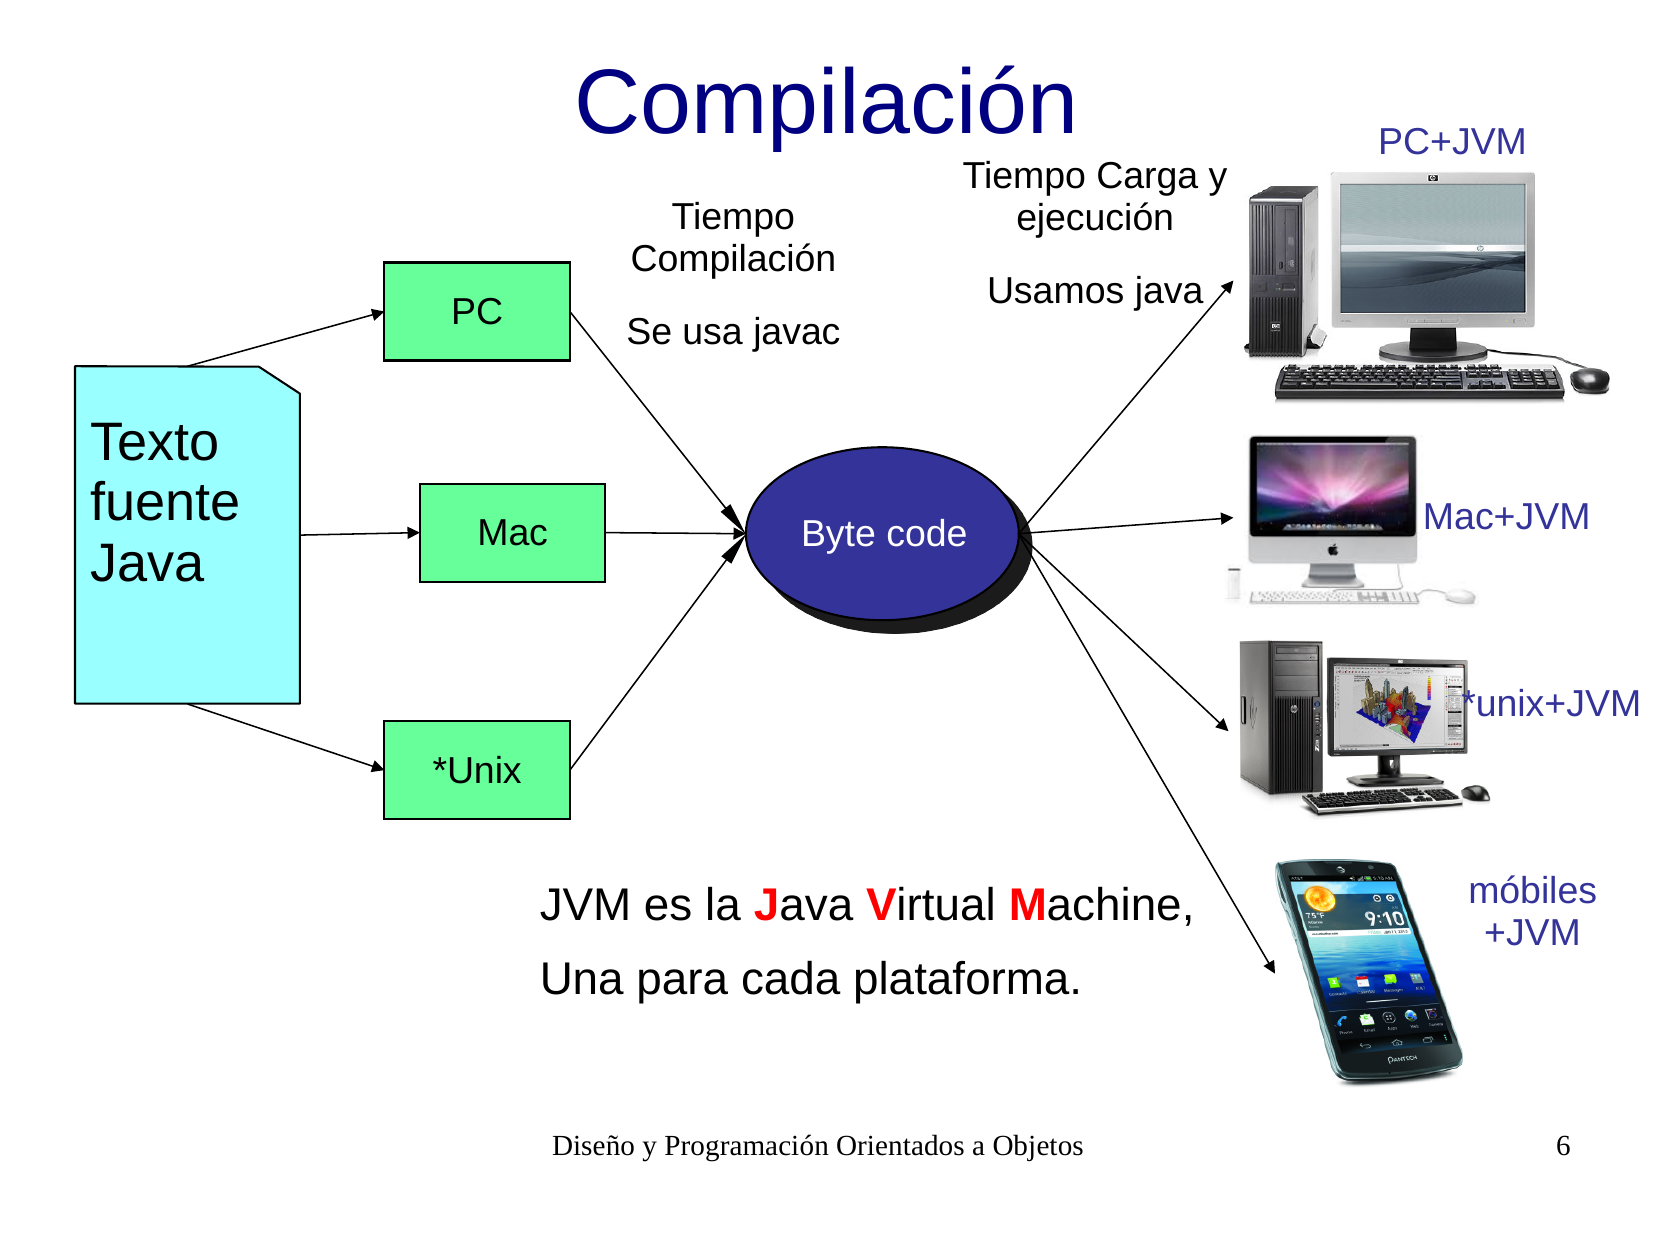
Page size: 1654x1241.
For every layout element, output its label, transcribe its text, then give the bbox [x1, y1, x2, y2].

text_box Mac [419, 483, 606, 582]
text_box Byte code [745, 447, 1019, 621]
text_box [75, 601, 300, 704]
text_box Mac+JVM [1407, 487, 1606, 545]
picture [1159, 426, 1501, 614]
picture [1196, 159, 1651, 413]
text_box JVM es la Java Virtual Machine, Una para cada plataforma. [525, 871, 1271, 1013]
text_box JVM es la Java Virtual Machine, Una para cada plataforma. [1217, 871, 1271, 961]
title Compilación [82, 44, 1571, 159]
picture [1228, 637, 1501, 826]
picture [1275, 859, 1463, 1088]
text_box *Unix [384, 721, 570, 820]
text_box Tiempo Carga y ejecución Usamos java [911, 146, 1279, 320]
text_box [75, 366, 300, 403]
text_box PC [384, 262, 570, 361]
text_box *unix+JVM [1446, 675, 1654, 733]
text_box Texto fuente Java [75, 403, 300, 601]
text_box Tiempo Compilación Se usa javac [600, 187, 867, 361]
text_box móbiles +JVM [1453, 861, 1613, 962]
text_box PC+JVM [1362, 112, 1543, 170]
